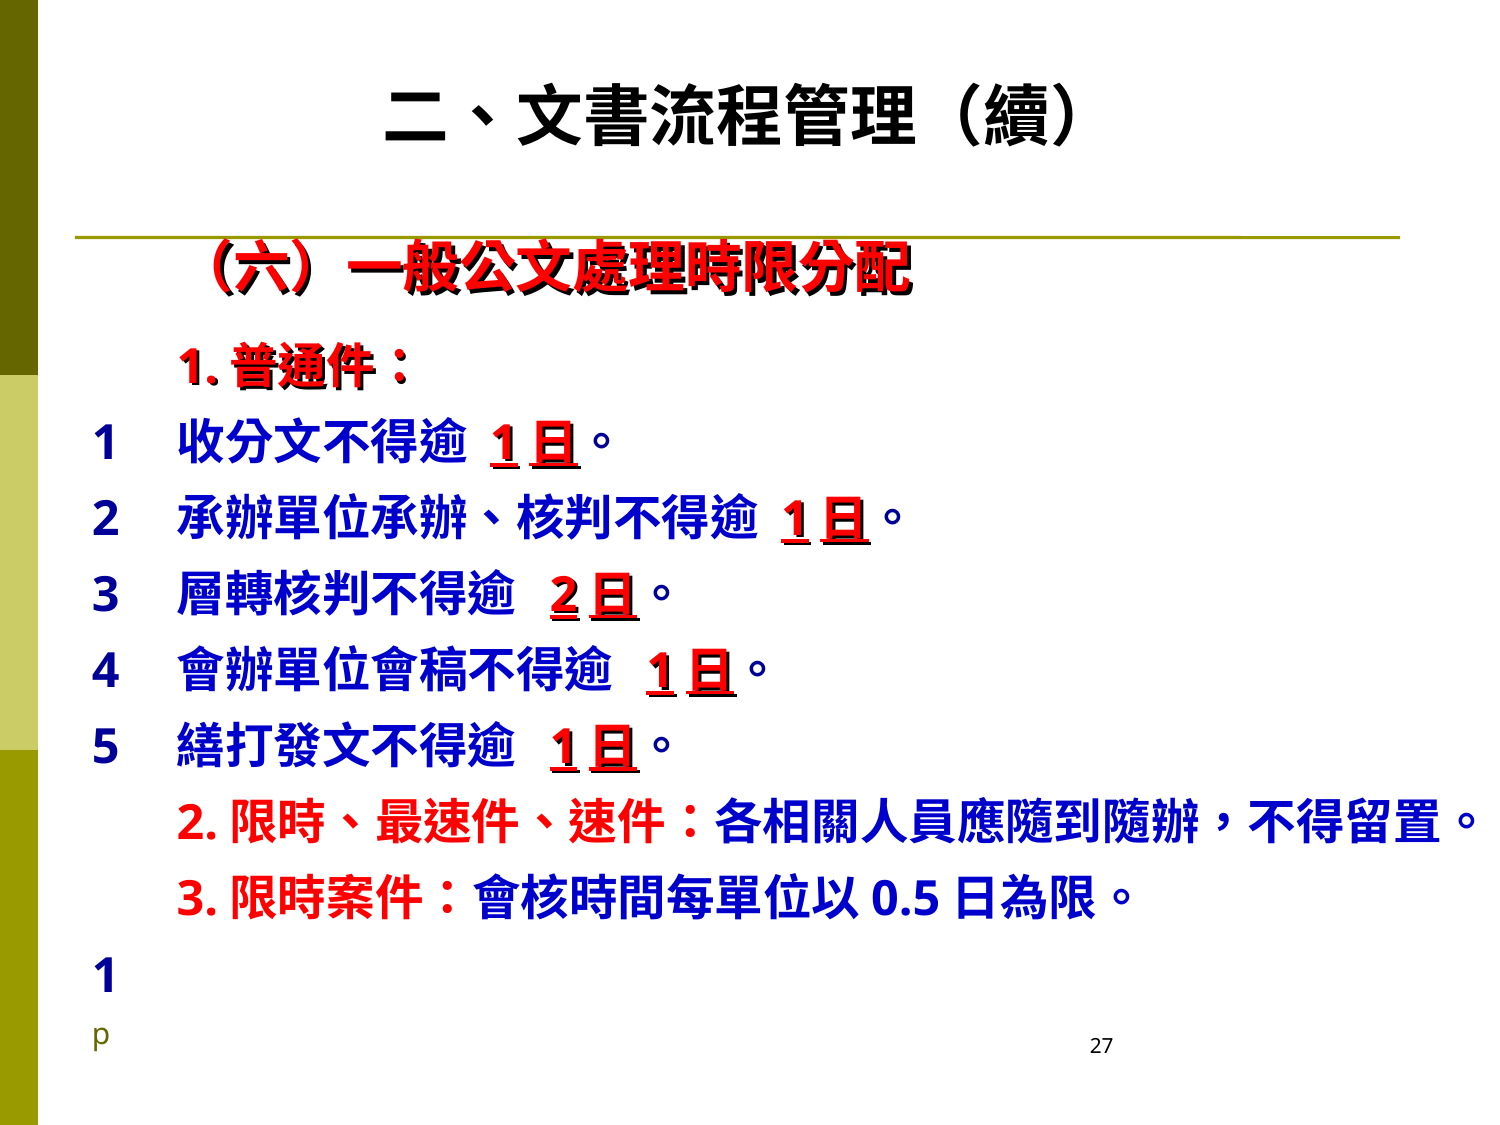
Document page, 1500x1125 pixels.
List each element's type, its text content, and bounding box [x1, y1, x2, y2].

title 二、文書流程管理（續） [75, 45, 1426, 161]
list （六）一般公文處理時限分配 1.普通件： 收分文不得逾 1日。 承辦單位承辦、核判不得逾 1日。 層轉核判不得逾 2日。 會辦單位會稿不得逾 1日。 繕打發文不得逾 1日。 2.限時、最速件、速件：各相關人員應隨到隨辦，不得留置。 3.限時案件：會核時間每單位以0.5日為限。 [76, 231, 1471, 976]
text_box [1074, 1025, 1426, 1101]
